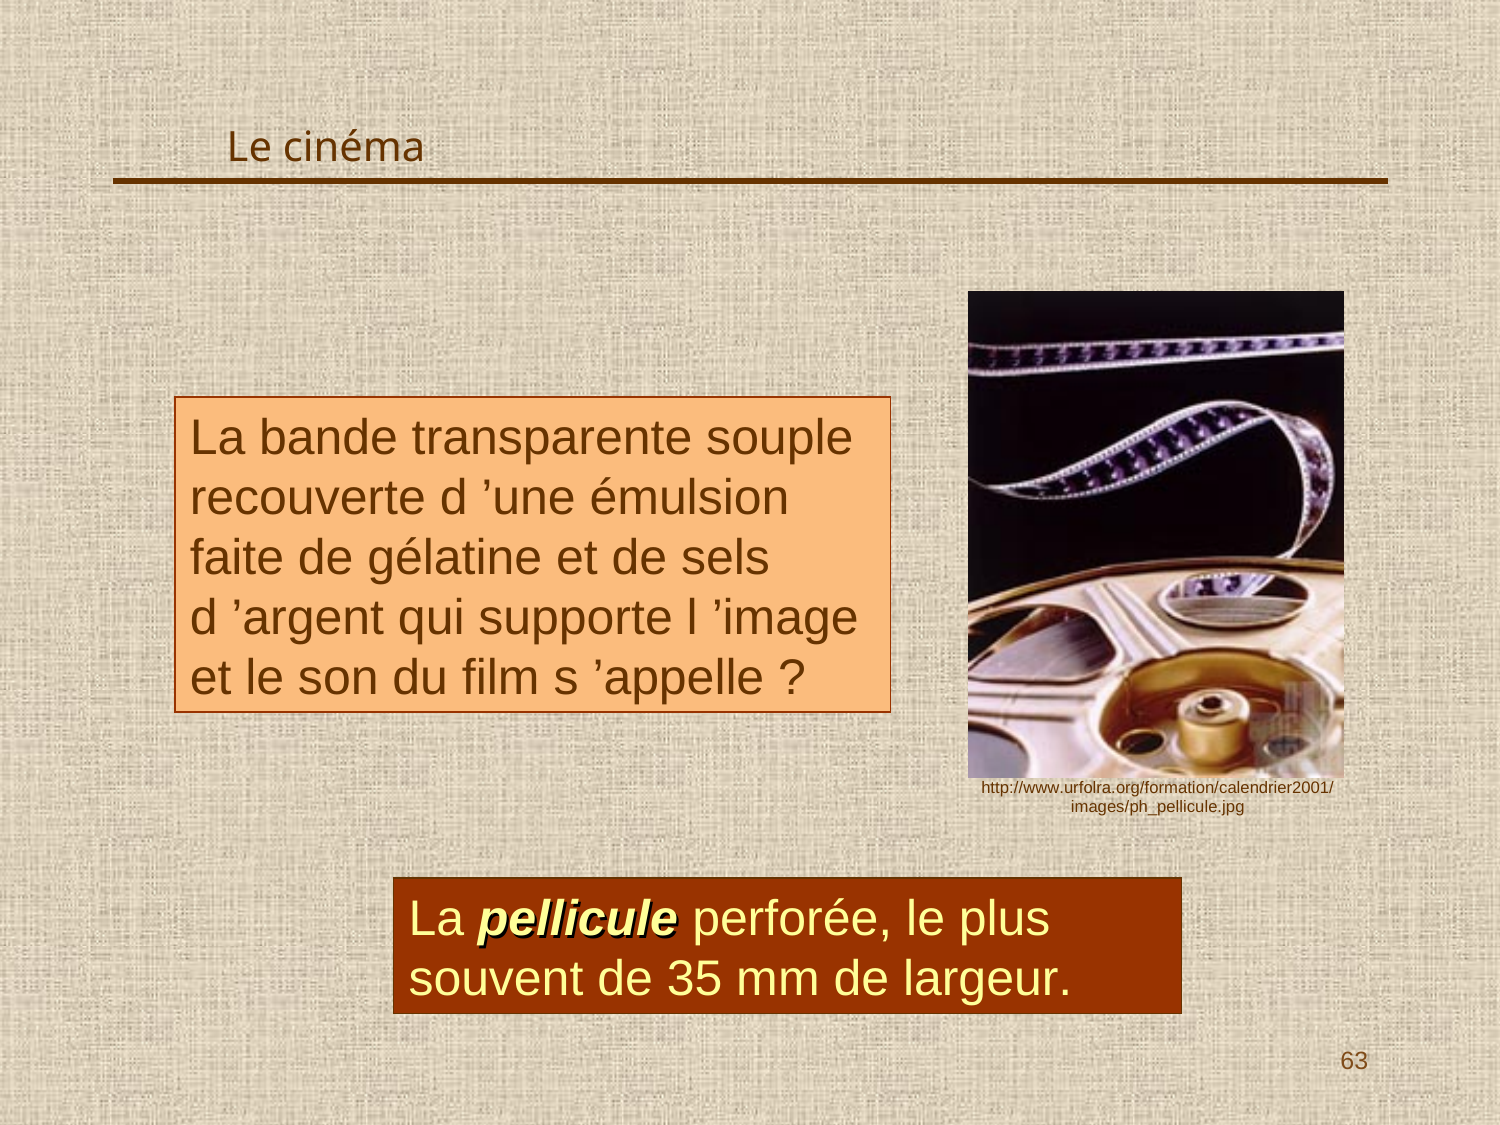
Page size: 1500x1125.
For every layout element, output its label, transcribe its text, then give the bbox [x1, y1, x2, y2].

text_box La bande transparente souple recouverte d ’une émulsion faite de gélatine et de sels d ’argent qui supporte l ’image et le son du film s ’appelle ? [174, 396, 891, 713]
text_box http://www.urfolra.org/formation/calendrier2001/images/ph_pellicule.jpg [946, 768, 1369, 825]
picture [0, 0, 1500, 1125]
text_box La pellicule perforée, le plus souvent de 35 mm de largeur. [393, 878, 1182, 1014]
text_box Le cinéma [211, 112, 441, 178]
